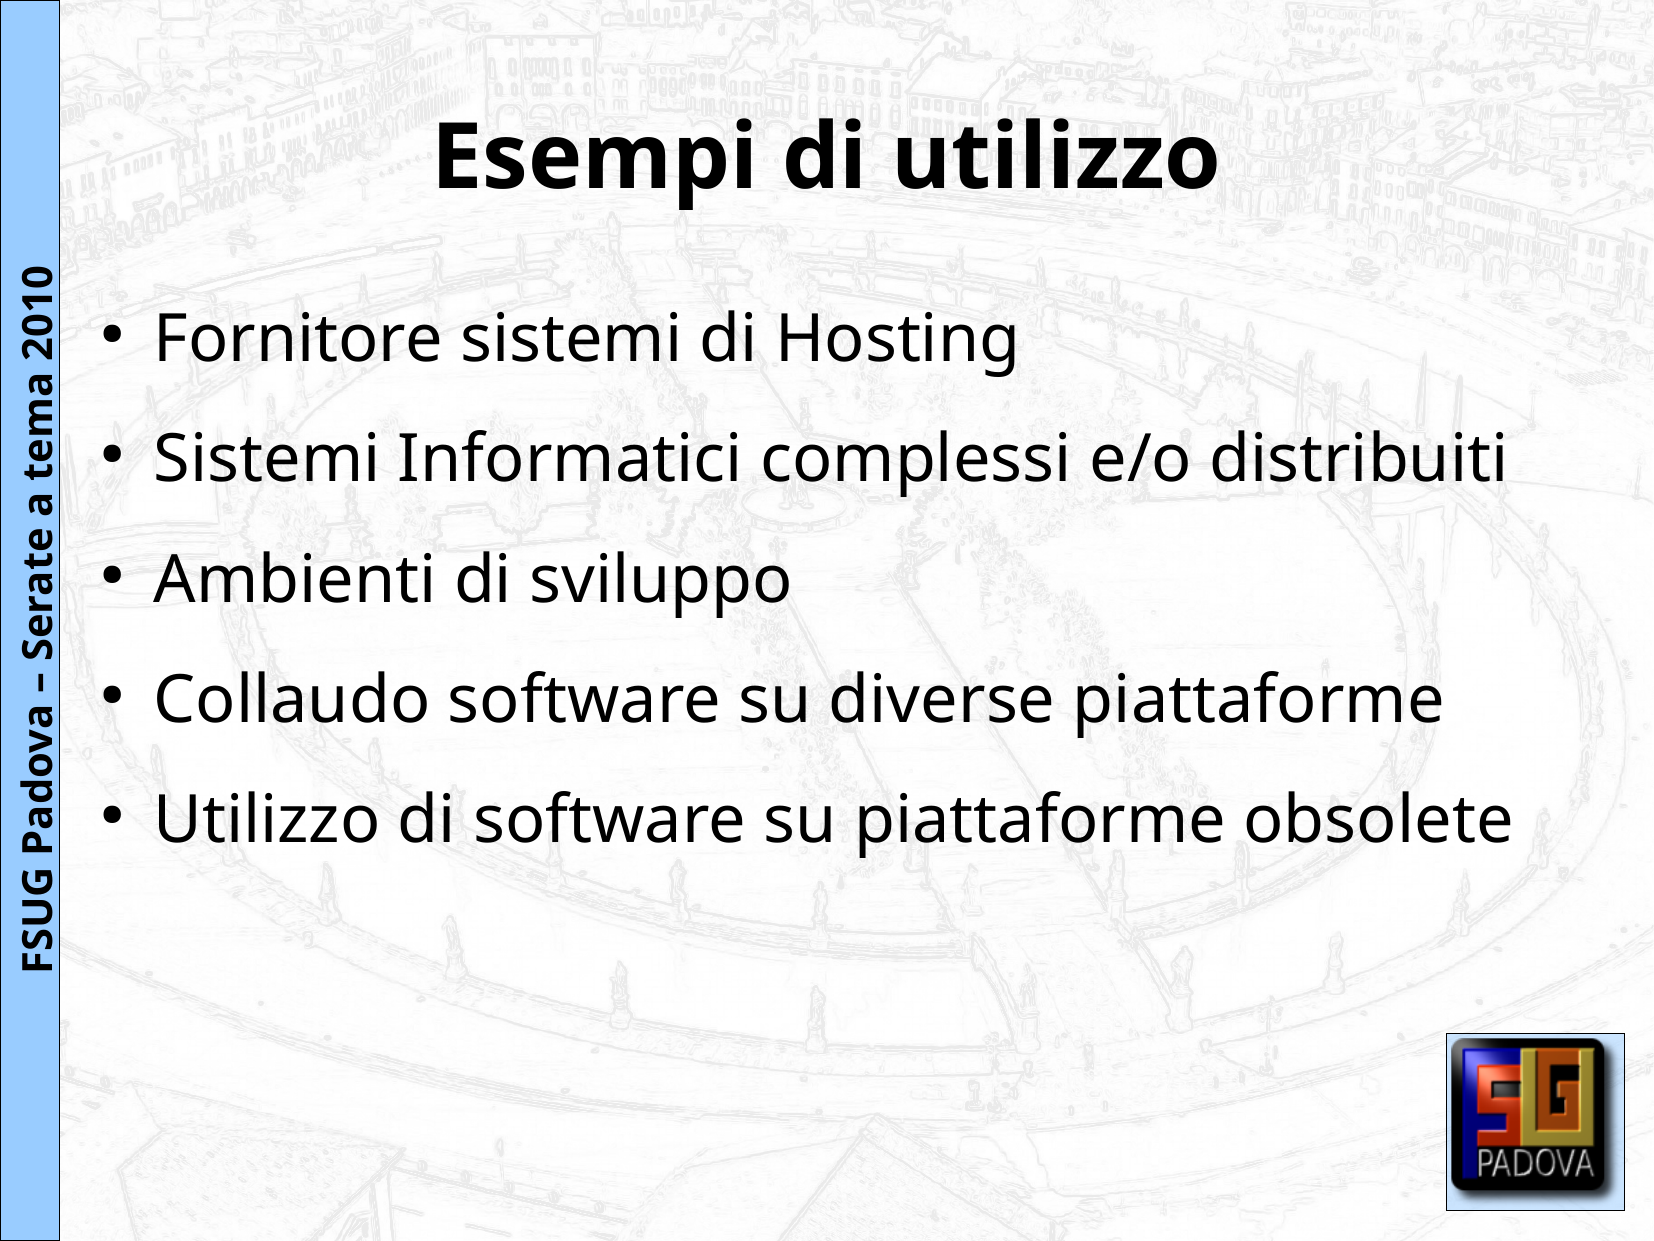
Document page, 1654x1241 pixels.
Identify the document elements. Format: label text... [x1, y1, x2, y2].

text_box FSUG Padova – Serate a tema 2010 [0, 0, 60, 1241]
picture [60, 0, 1654, 1241]
title Esempi di utilizzo [82, 49, 1571, 257]
list Fornitore sistemi di Hosting Sistemi Informatici complessi e/o distribuiti Ambienti di sviluppo Collaudo software su diverse piattaforme Utilizzo di software su piattaforme obsolete [82, 290, 1571, 1109]
